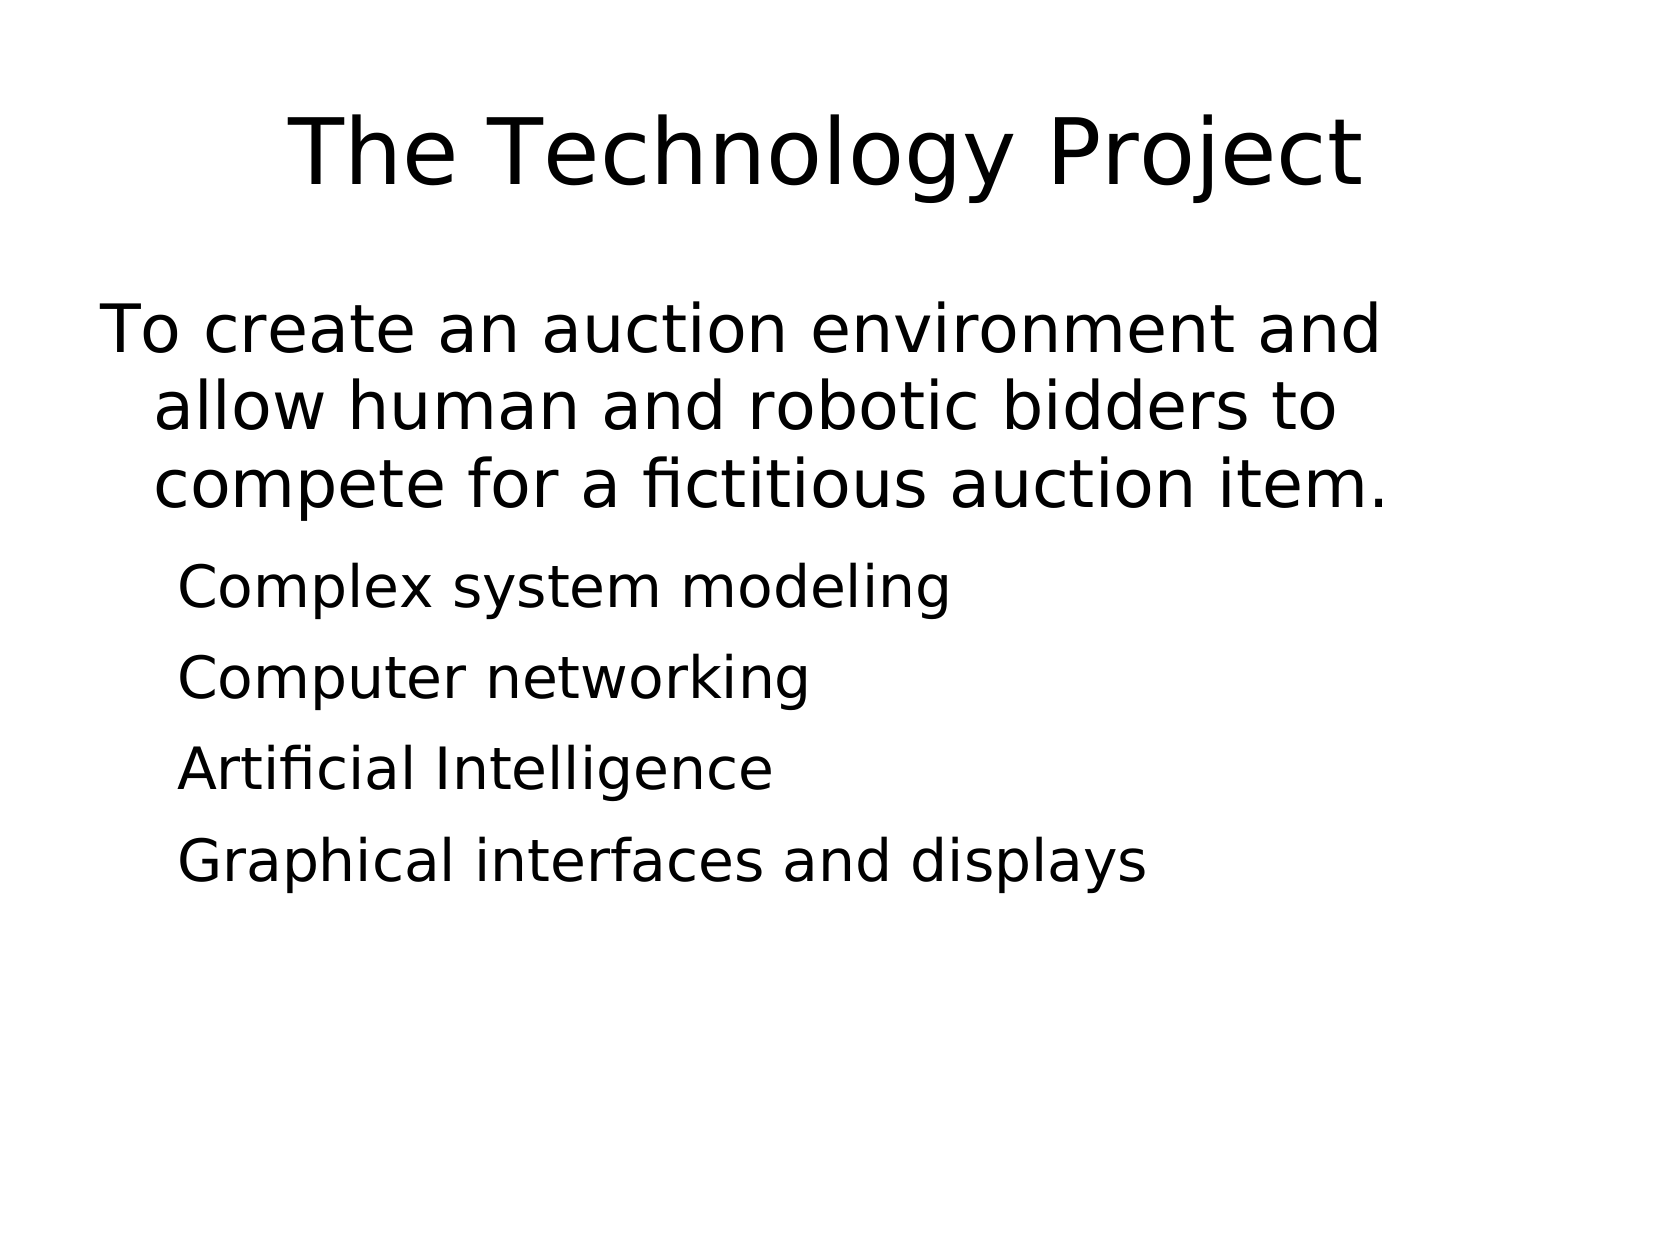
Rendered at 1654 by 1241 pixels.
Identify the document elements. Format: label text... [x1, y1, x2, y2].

list To create an auction environment and allow human and robotic bidders to compete for a fictitious auction item. Complex system modeling Computer networking Artificial Intelligence Graphical interfaces and displays [82, 290, 1571, 1109]
title The Technology Project [82, 49, 1571, 257]
